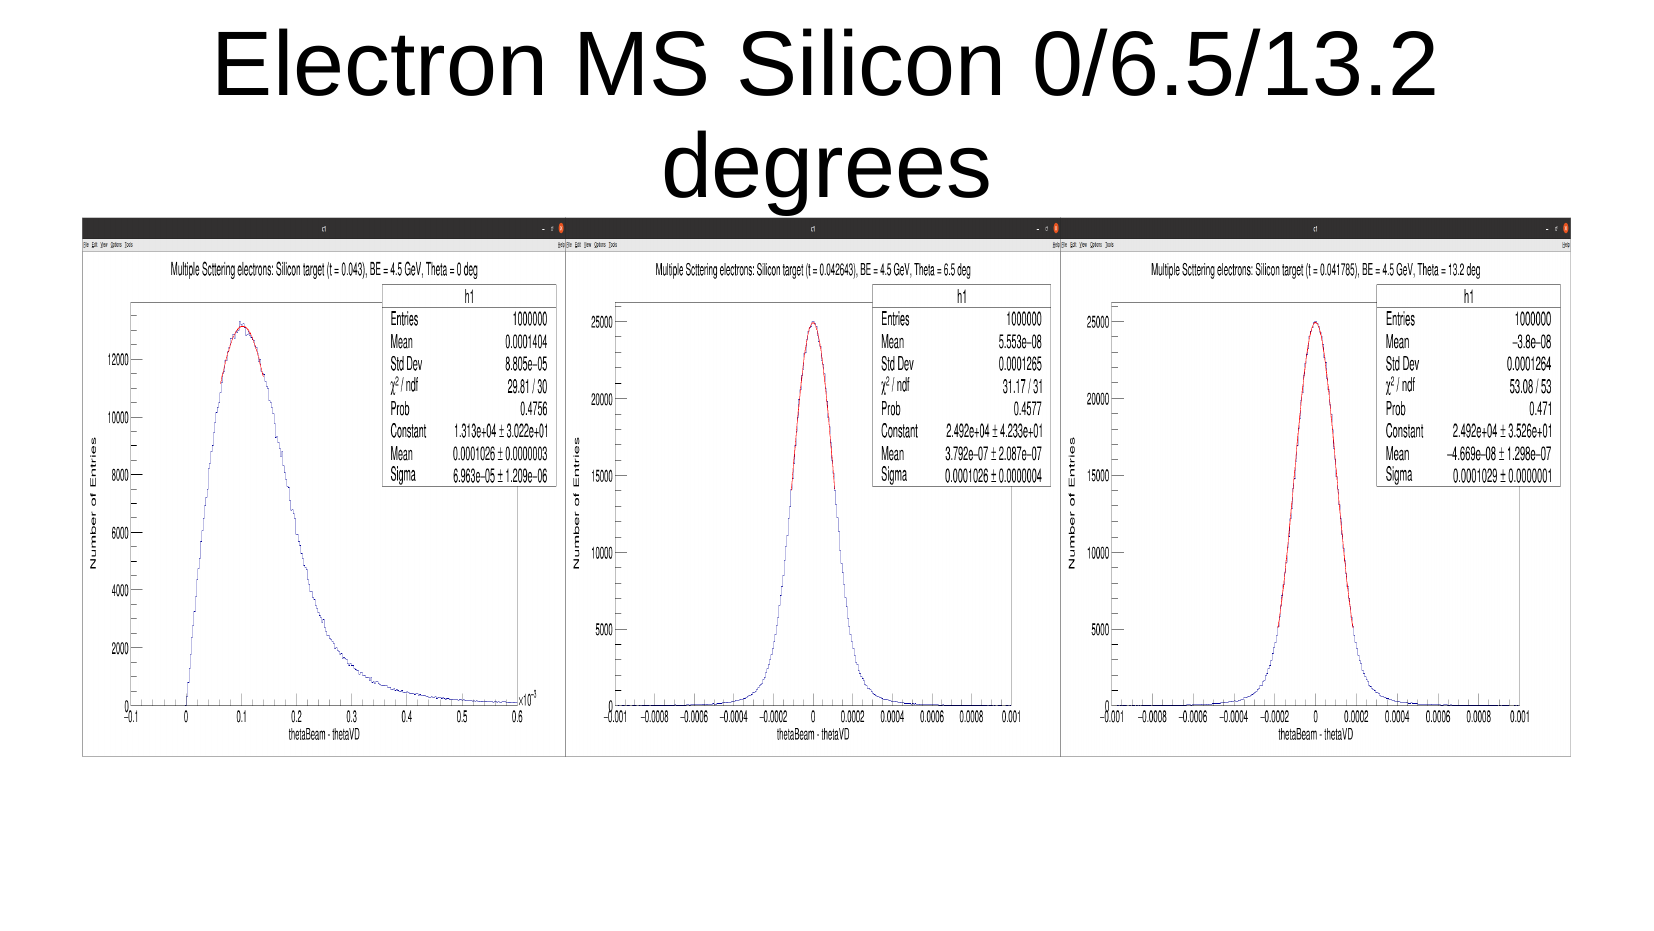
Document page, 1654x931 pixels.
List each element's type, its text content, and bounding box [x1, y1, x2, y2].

picture [82, 217, 1571, 758]
title Electron MS Silicon 0/6.5/13.2 degrees [82, 12, 1571, 217]
